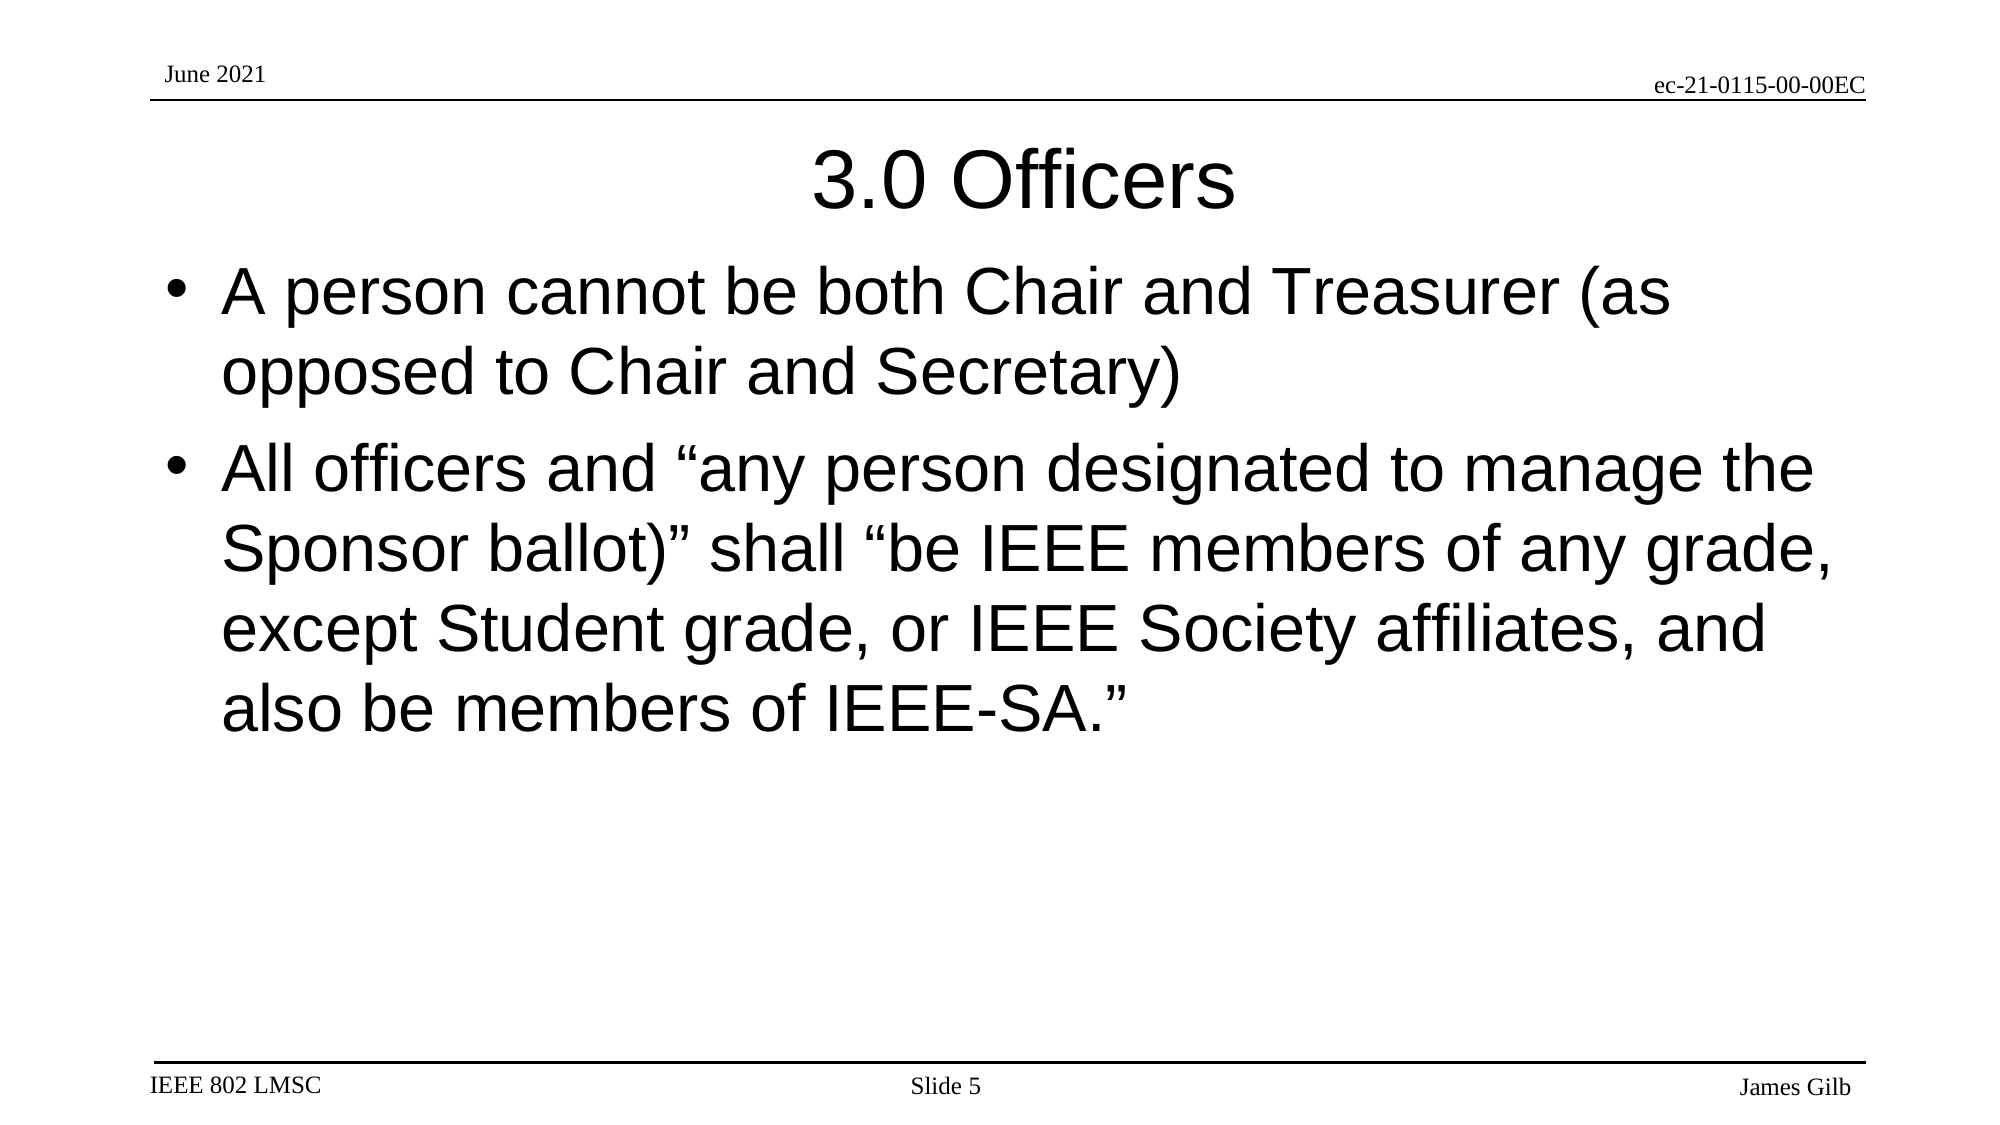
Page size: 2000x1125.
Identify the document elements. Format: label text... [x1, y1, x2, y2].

list A person cannot be both Chair and Treasurer (as opposed to Chair and Secretary) All officers and “any person designated to manage the Sponsor ballot)” shall “be IEEE members of any grade, except Student grade, or IEEE Society affiliates, and also be members of IEEE-SA.” [149, 239, 1900, 1051]
title 3.0 Officers [149, 112, 1900, 238]
